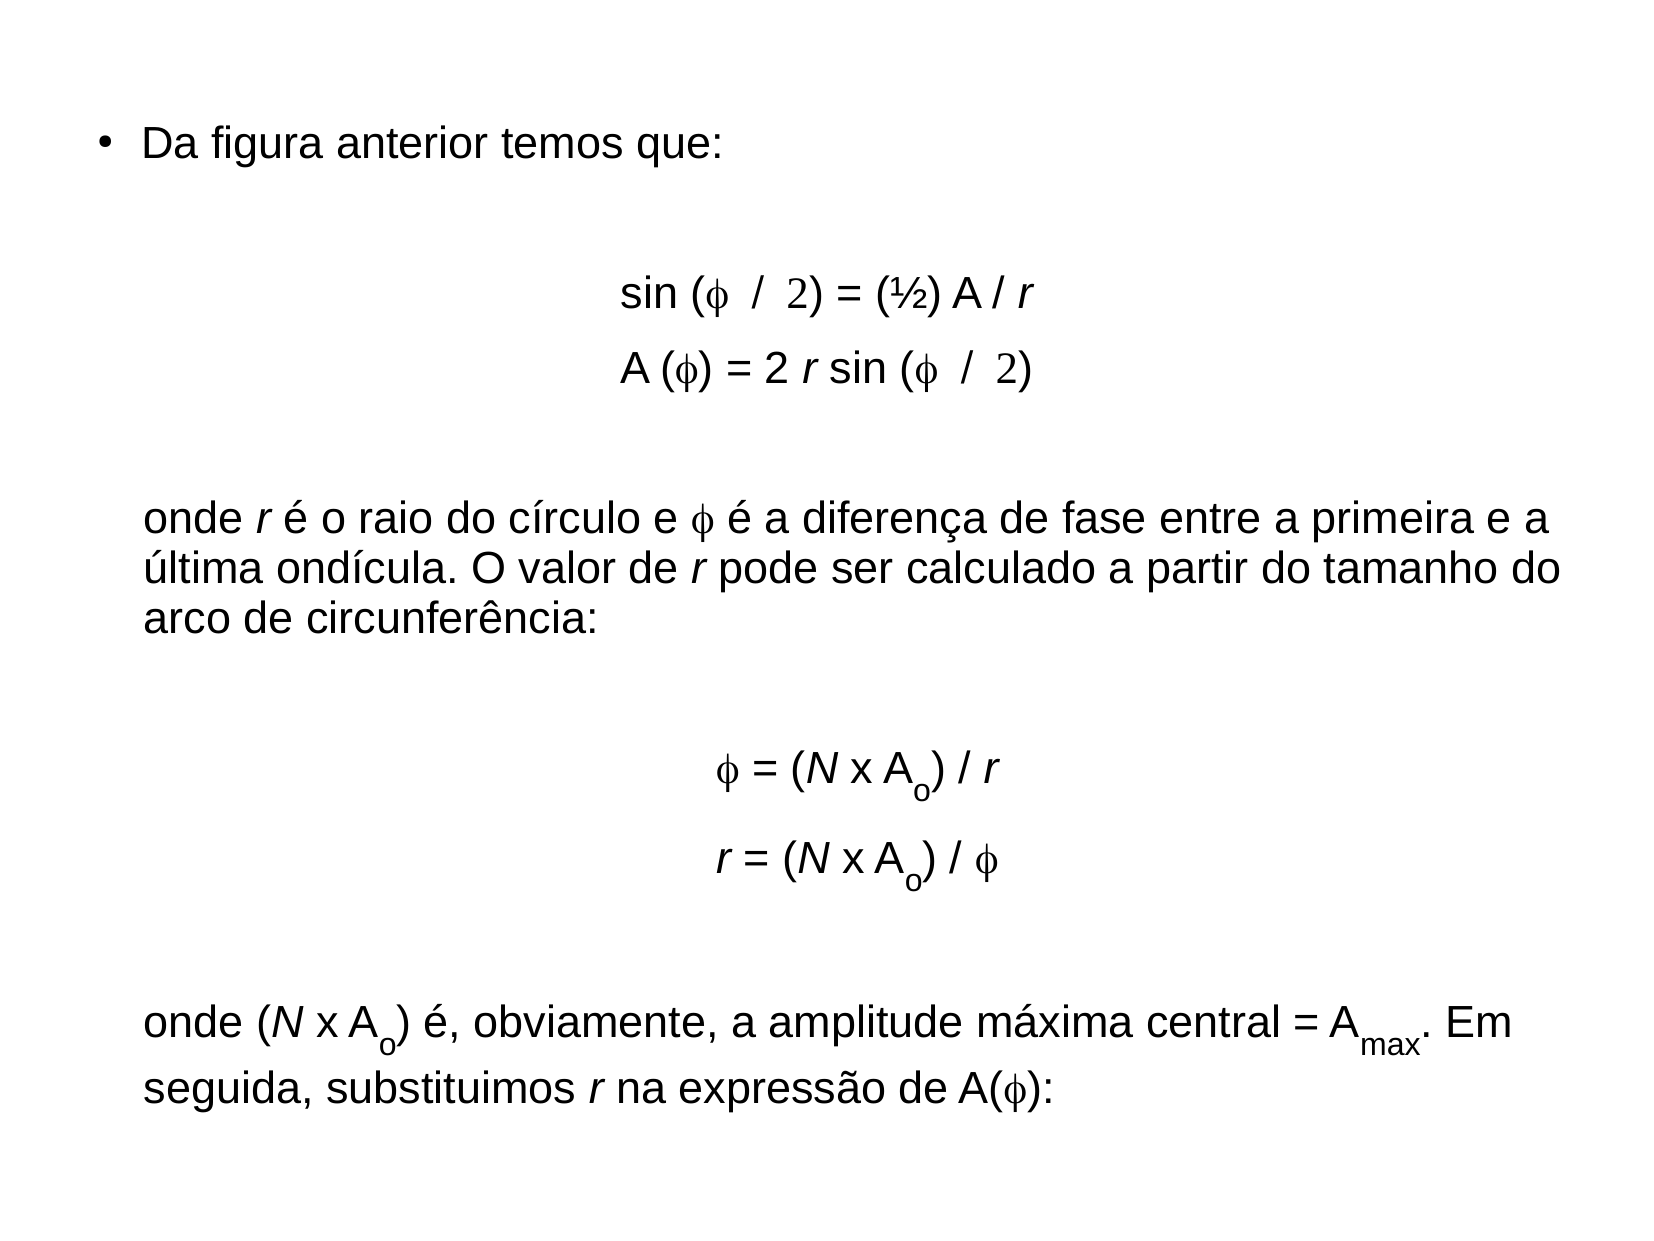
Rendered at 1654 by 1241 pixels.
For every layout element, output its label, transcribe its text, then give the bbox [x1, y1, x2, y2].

list Da figura anterior temos que: sin (f / 2) = (½) A / r A (f) = 2 r sin (f / 2) onde r é o raio do círculo e f é a diferença de fase entre a primeira e a última ondícula. O valor de r pode ser calculado a partir do tamanho do arco de circunferência: f = (N x Ao) / r r = (N x Ao) / f onde (N x Ao) é, obviamente, a amplitude máxima central = Amax. Em seguida, substituimos r na expressão de A(f): [82, 118, 1571, 1123]
